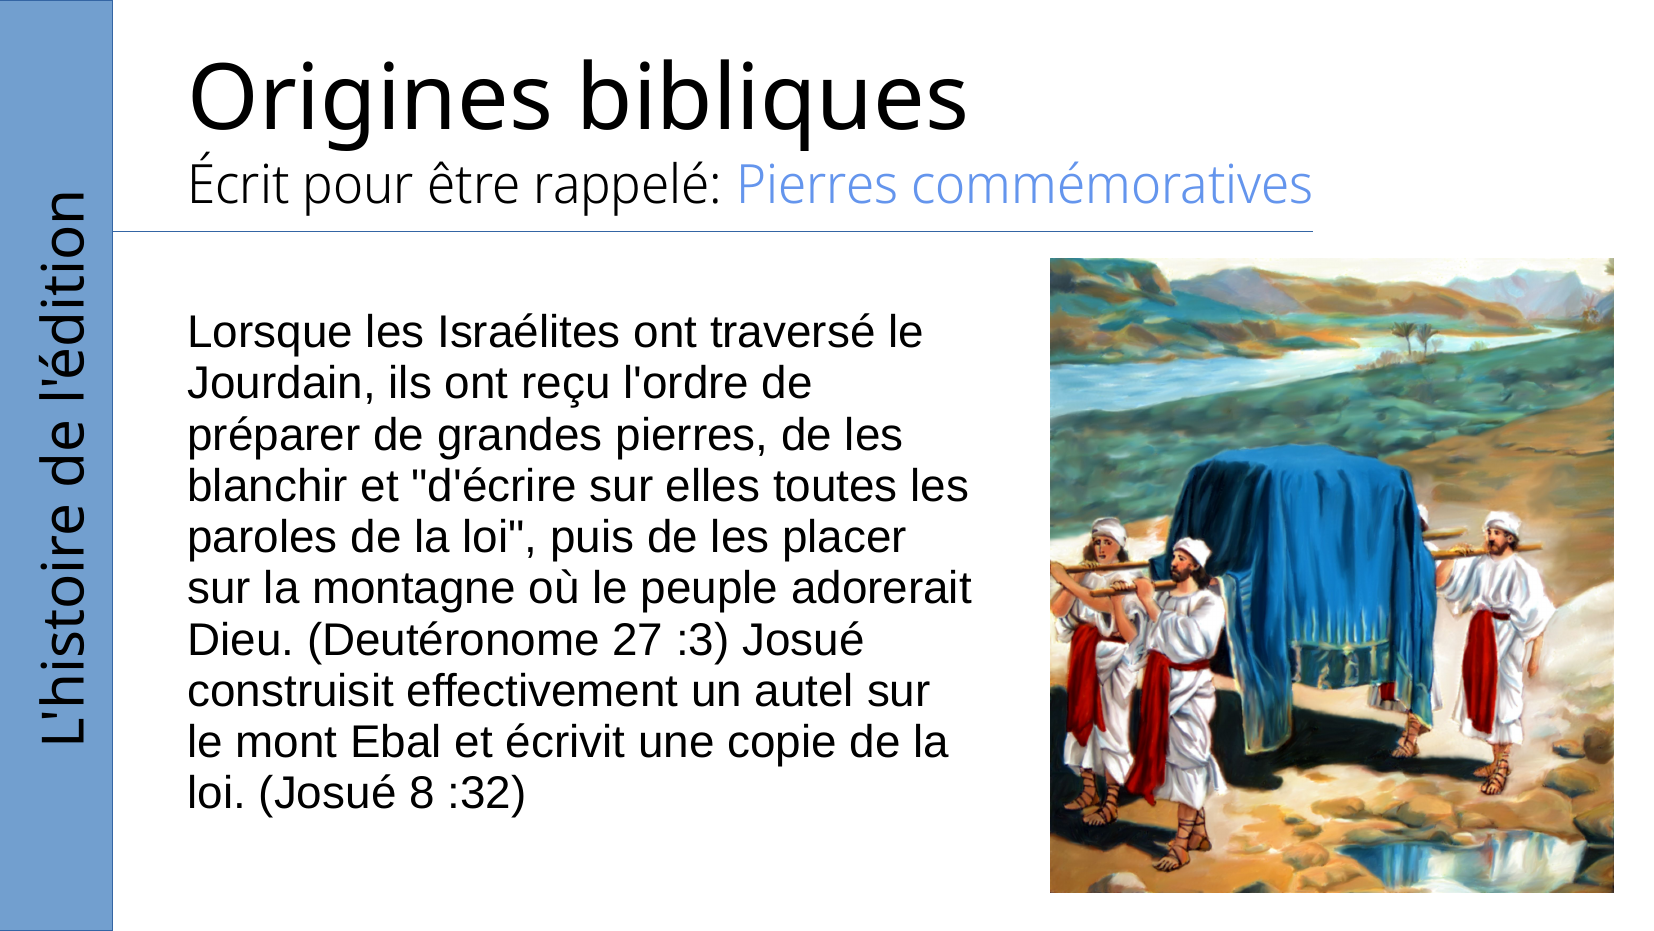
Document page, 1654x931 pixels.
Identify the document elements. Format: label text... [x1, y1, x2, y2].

title Origines bibliques [187, 33, 1571, 125]
text_box [0, 0, 113, 931]
title Écrit pour être rappelé: Pierres commémoratives [187, 125, 1571, 239]
text_box L'histoire de l'édition [13, 37, 105, 901]
subtitle Lorsque les Israélites ont traversé le Jourdain, ils ont reçu l'ordre de préparer de grandes pierres, de les blanchir et "d'écrire sur elles toutes les paroles de la loi", puis de les placer sur la montagne où le peuple adorerait Dieu. (Deutéronome 27 :3) Josué construisit effectivement un autel sur le mont Ebal et écrivit une copie de la loi. (Josué 8 :32) [187, 306, 976, 819]
picture [1050, 258, 1614, 893]
